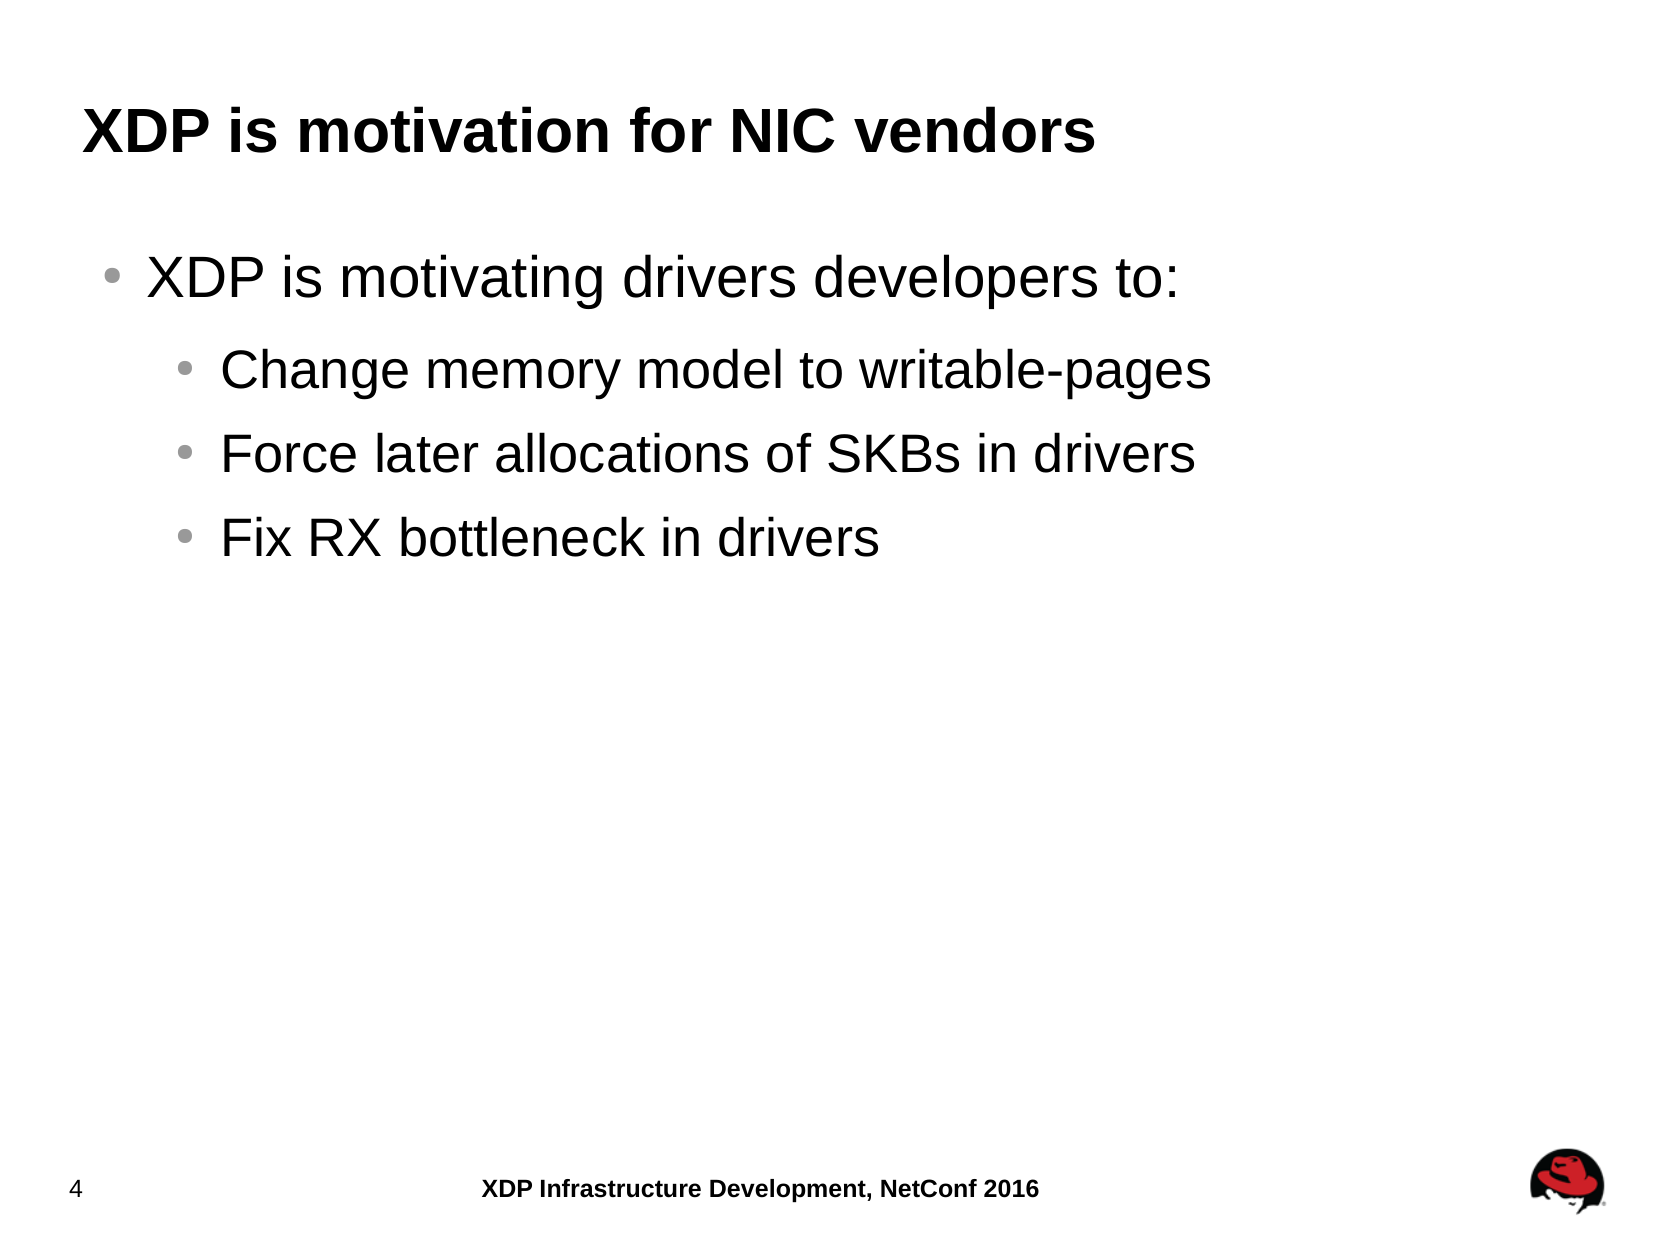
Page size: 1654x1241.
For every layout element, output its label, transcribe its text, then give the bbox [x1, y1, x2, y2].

picture [1529, 1146, 1612, 1224]
list XDP is motivating drivers developers to: Change memory model to writable-pages Force later allocations of SKBs in drivers Fix RX bottleneck in drivers [86, 244, 1575, 1039]
title XDP is motivation for NIC vendors [82, 37, 1571, 226]
